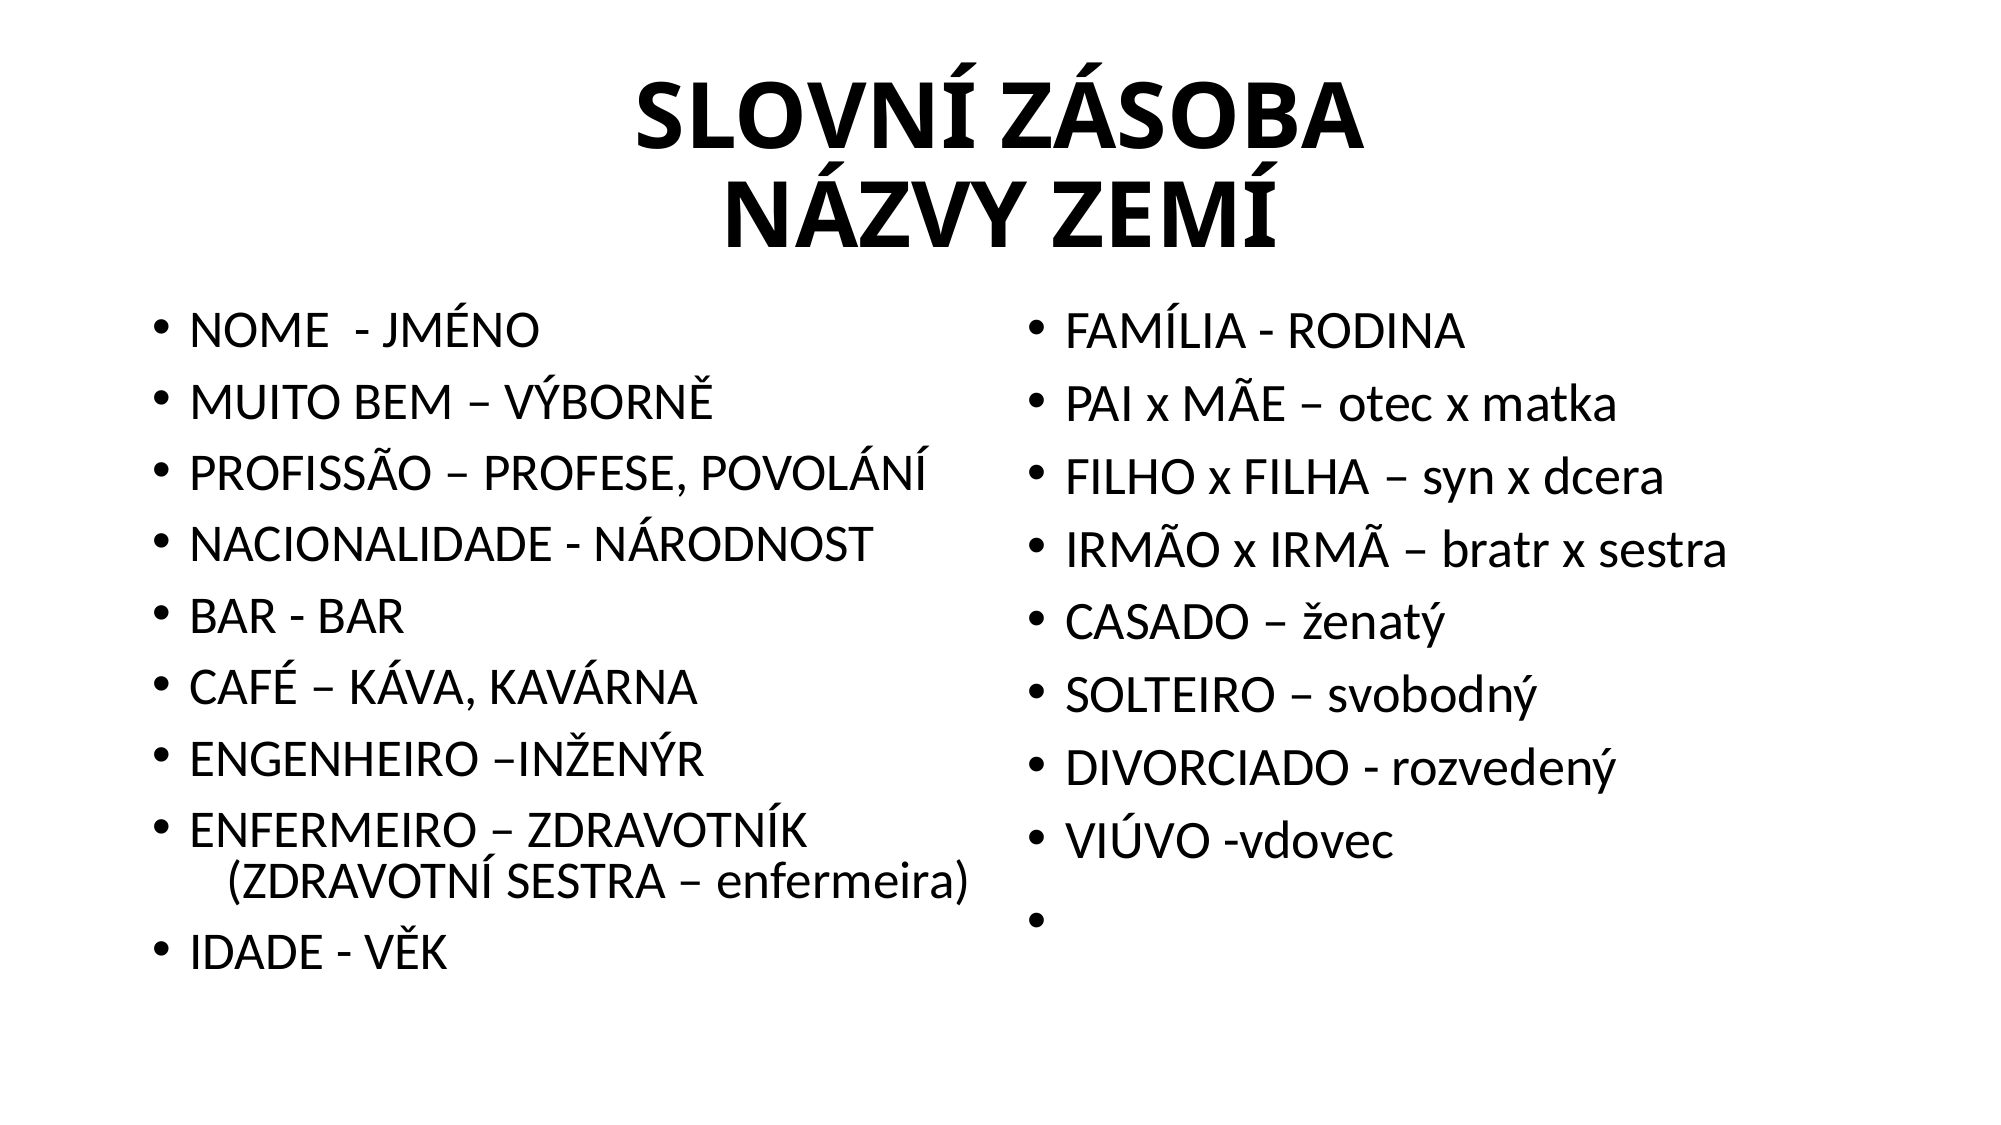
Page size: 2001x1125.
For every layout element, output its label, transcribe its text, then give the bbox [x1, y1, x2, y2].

list NOME - JMÉNO MUITO BEM – VÝBORNĚ PROFISSÃO – PROFESE, POVOLÁNÍ NACIONALIDADE - NÁRODNOST BAR - BAR CAFÉ – KÁVA, KAVÁRNA ENGENHEIRO –INŽENÝR ENFERMEIRO – ZDRAVOTNÍK (ZDRAVOTNÍ SESTRA – enfermeira) IDADE - VĚK [137, 299, 988, 1014]
title SLOVNÍ ZÁSOBA NÁZVY ZEMÍ [137, 59, 1863, 278]
list FAMÍLIA - RODINA PAI x MÃE – otec x matka FILHO x FILHA – syn x dcera IRMÃO x IRMÃ – bratr x sestra CASADO – ženatý SOLTEIRO – svobodný DIVORCIADO - rozvedený VIÚVO -vdovec [1012, 299, 1863, 1014]
